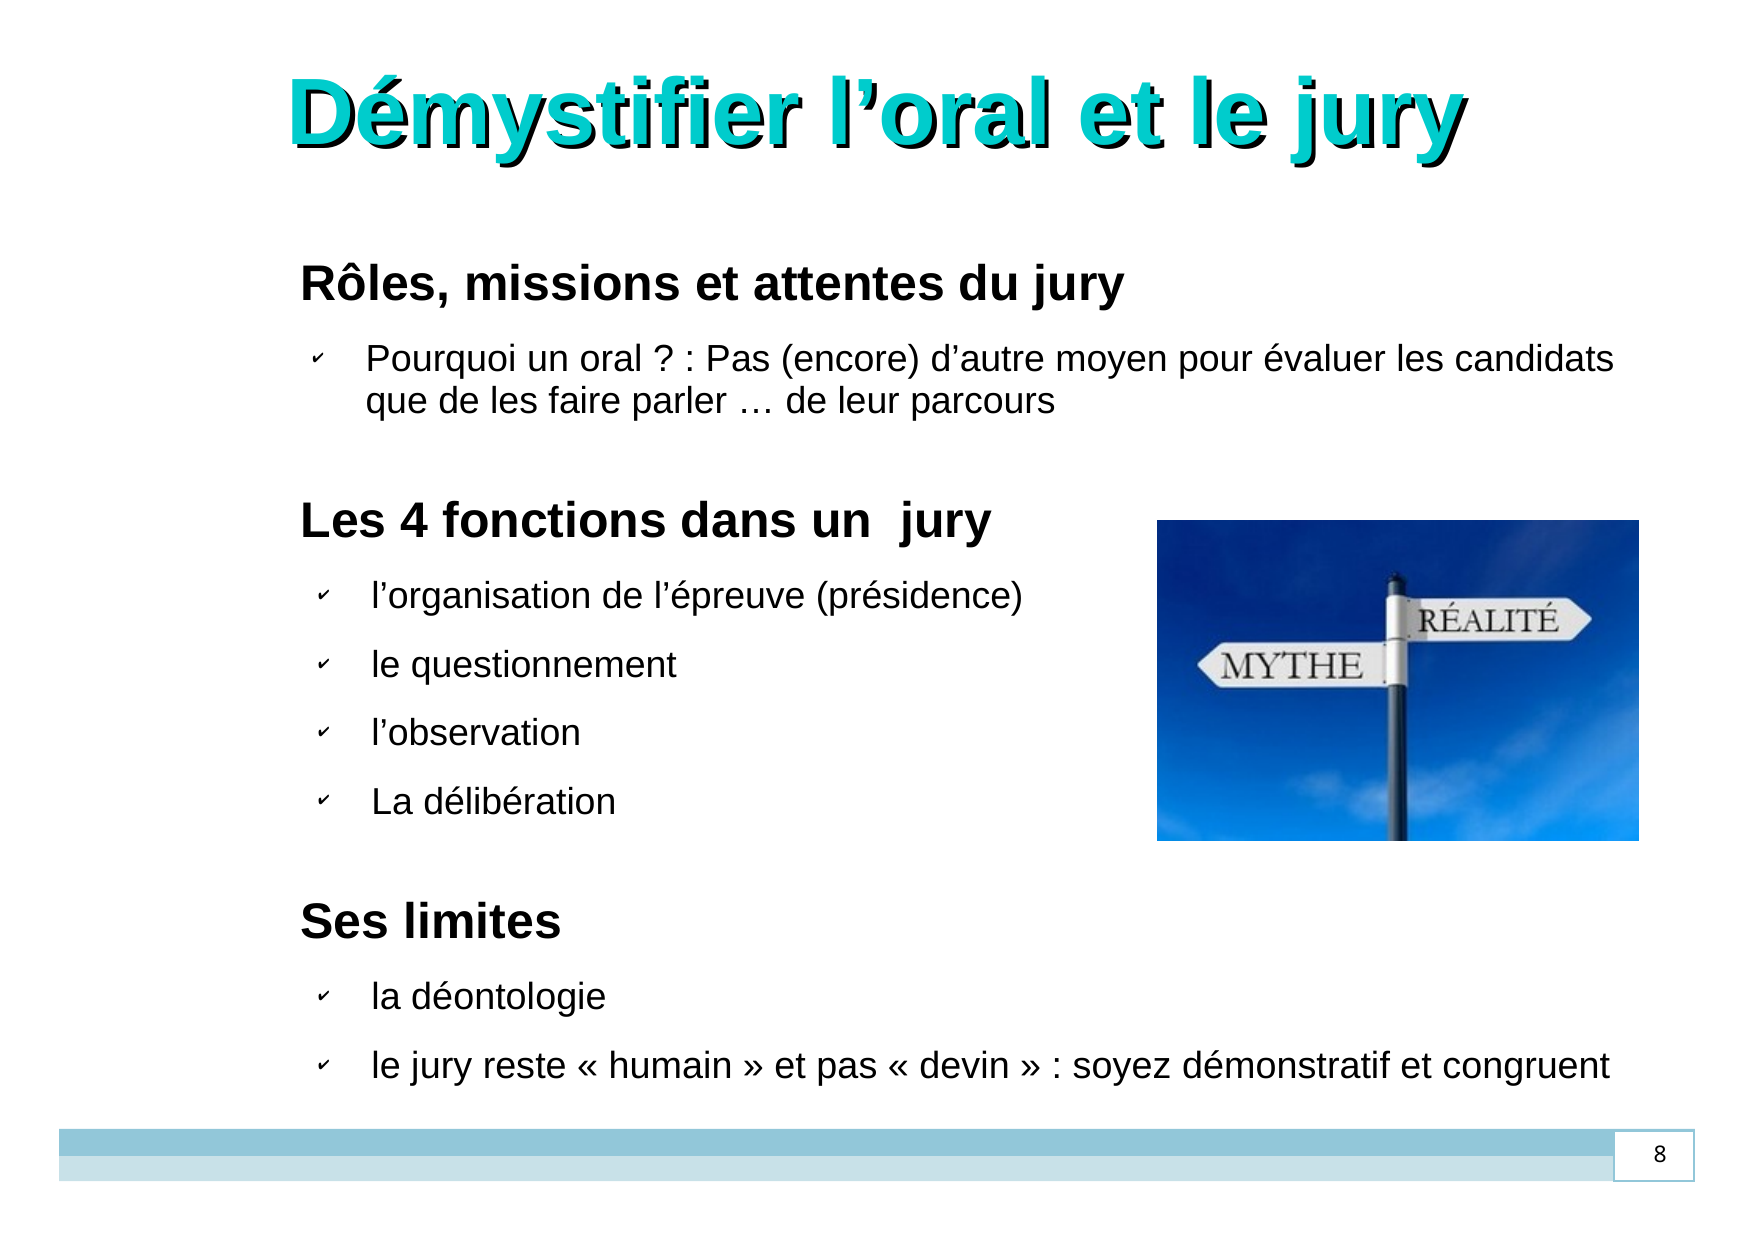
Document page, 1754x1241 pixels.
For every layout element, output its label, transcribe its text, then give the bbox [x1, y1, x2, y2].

list Rôles, missions et attentes du jury Pourquoi un oral ? : Pas (encore) d’autre moyen pour évaluer les candidats que de les faire parler … de leur parcours Les 4 fonctions dans un jury l’organisation de l’épreuve (présidence) le questionnement l’observation La délibération Ses limites la déontologie le jury reste « humain » et pas « devin » : soyez démonstratif et congruent [229, 255, 1623, 1129]
picture [1157, 520, 1639, 841]
title Démystifier l’oral et le jury [59, 59, 1695, 165]
